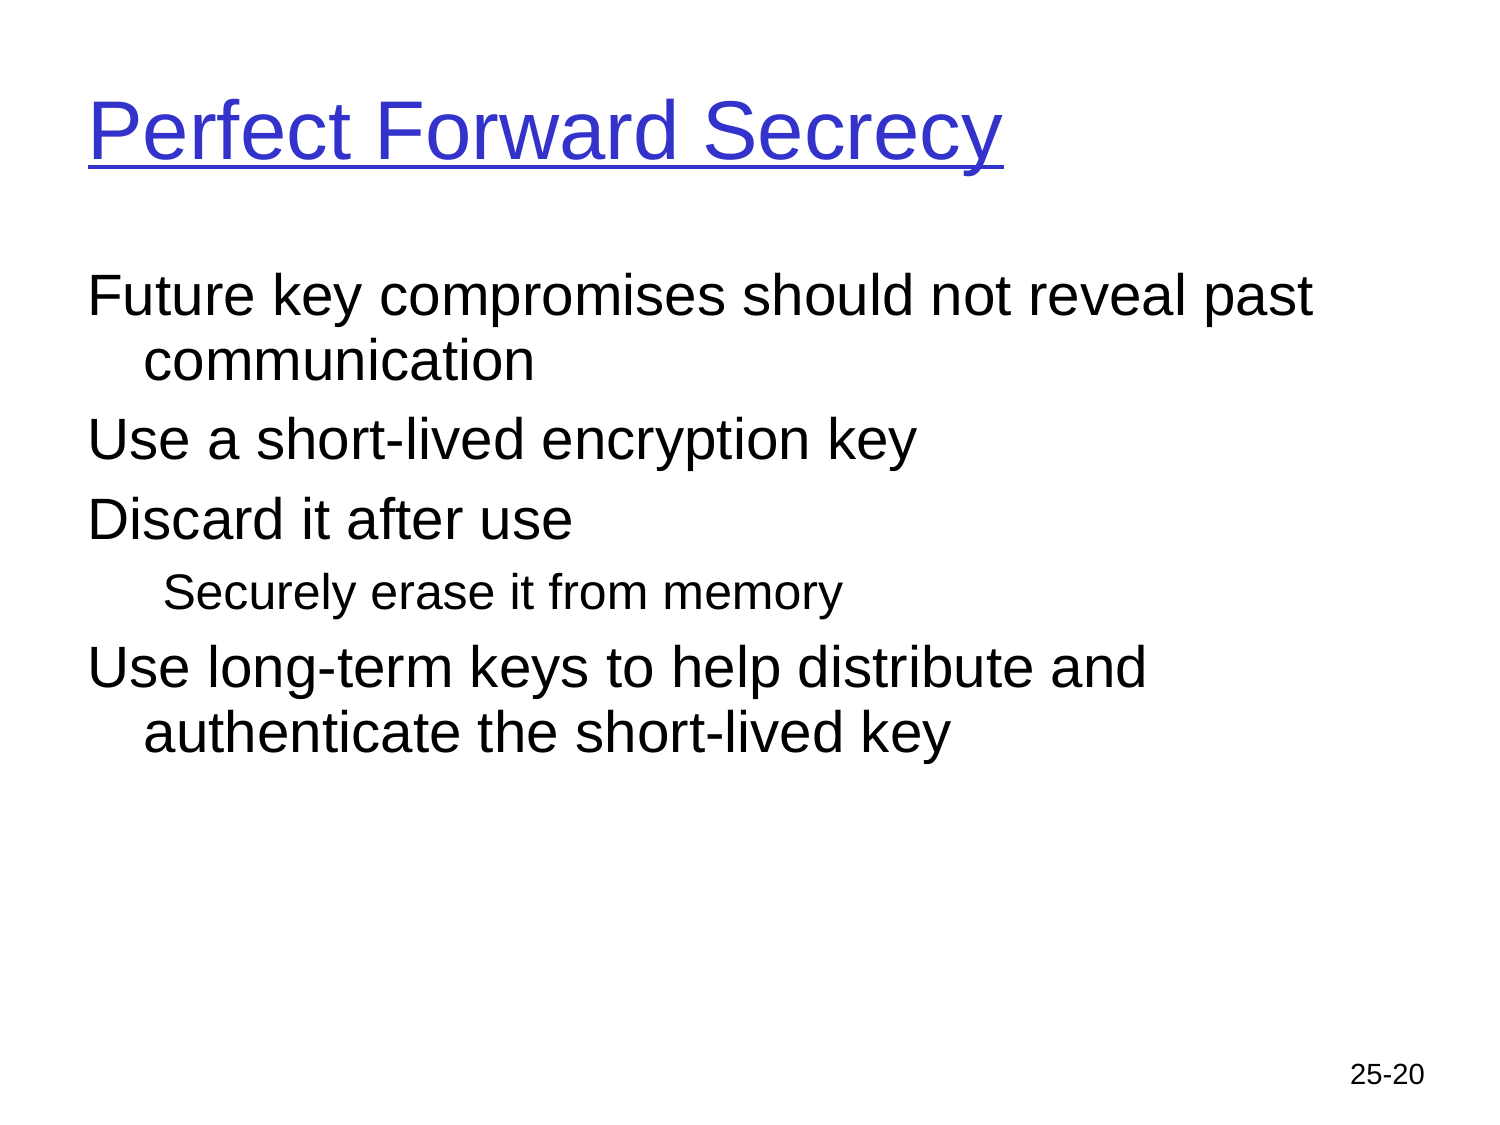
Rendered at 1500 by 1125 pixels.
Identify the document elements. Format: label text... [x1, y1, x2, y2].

title Perfect Forward Secrecy [87, 23, 1363, 239]
list Future key compromises should not reveal past communication Use a short-lived encryption key Discard it after use Securely erase it from memory Use long-term keys to help distribute and authenticate the short-lived key [87, 262, 1363, 1026]
